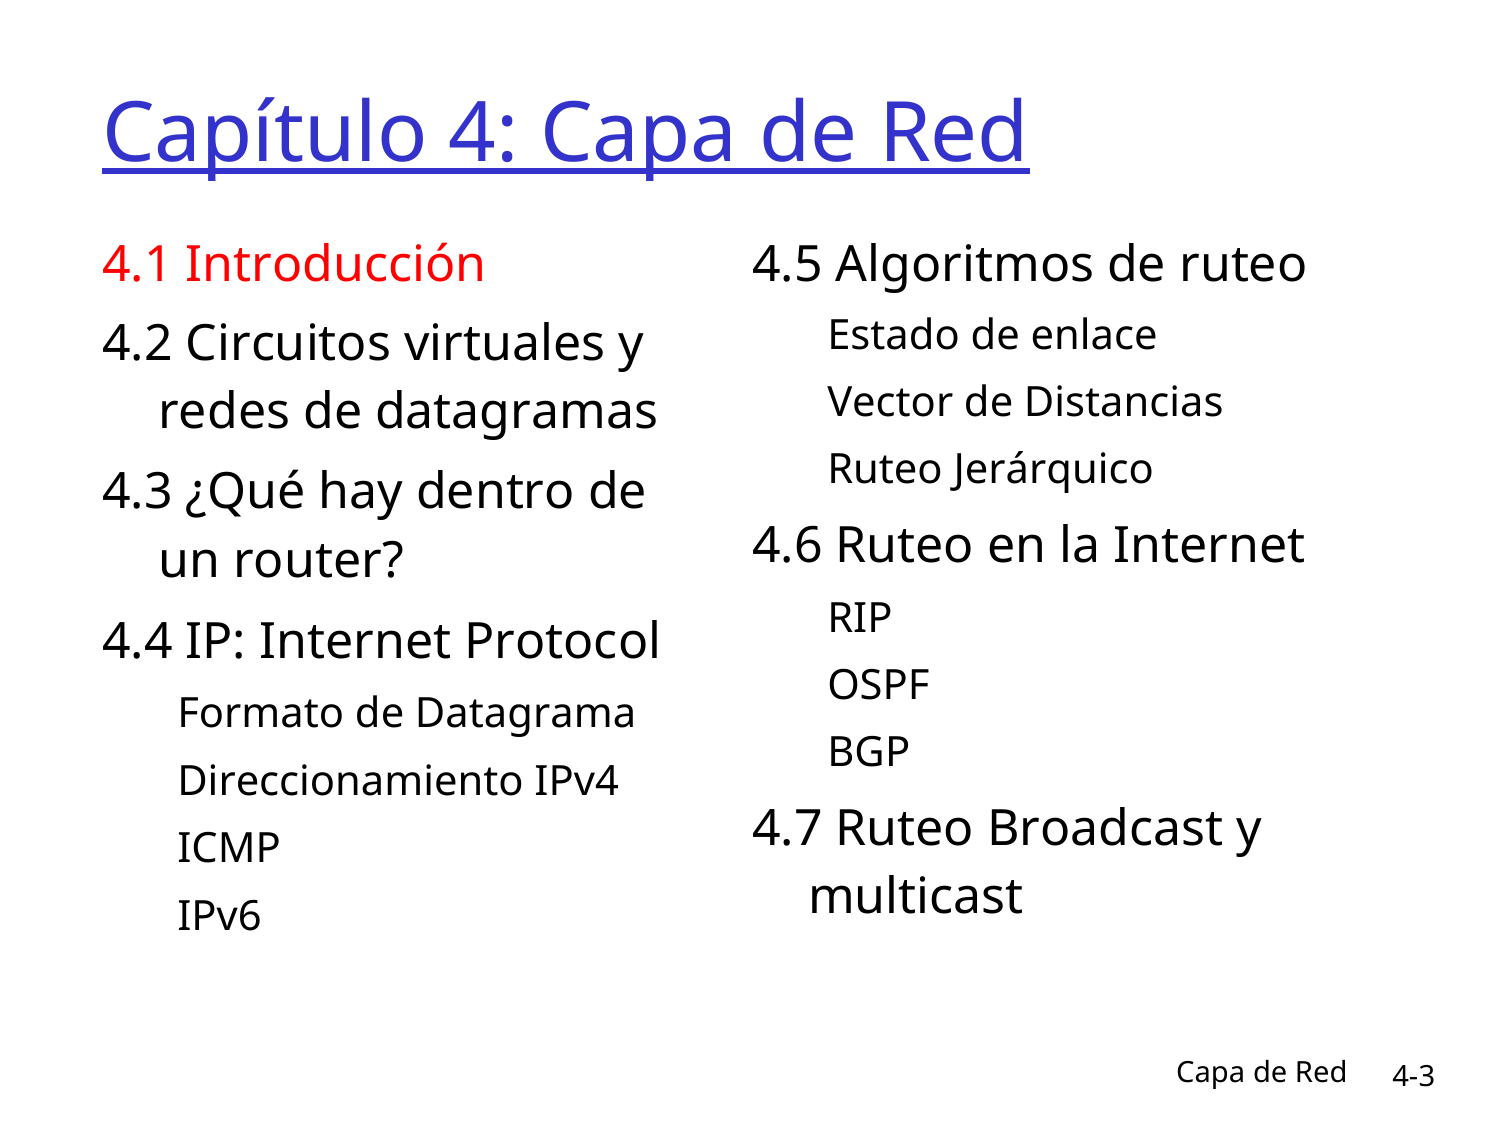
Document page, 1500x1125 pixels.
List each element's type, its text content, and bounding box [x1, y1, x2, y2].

title Capítulo 4: Capa de Red [87, 37, 1363, 225]
list 4.5 Algoritmos de ruteo Estado de enlace Vector de Distancias Ruteo Jerárquico 4.6 Ruteo en la Internet RIP OSPF BGP 4.7 Ruteo Broadcast y multicast [737, 224, 1426, 1038]
list 4.1 Introducción 4.2 Circuitos virtuales y redes de datagramas 4.3 ¿Qué hay dentro de un router? 4.4 IP: Internet Protocol Formato de Datagrama Direccionamiento IPv4 ICMP IPv6 [87, 224, 713, 1039]
